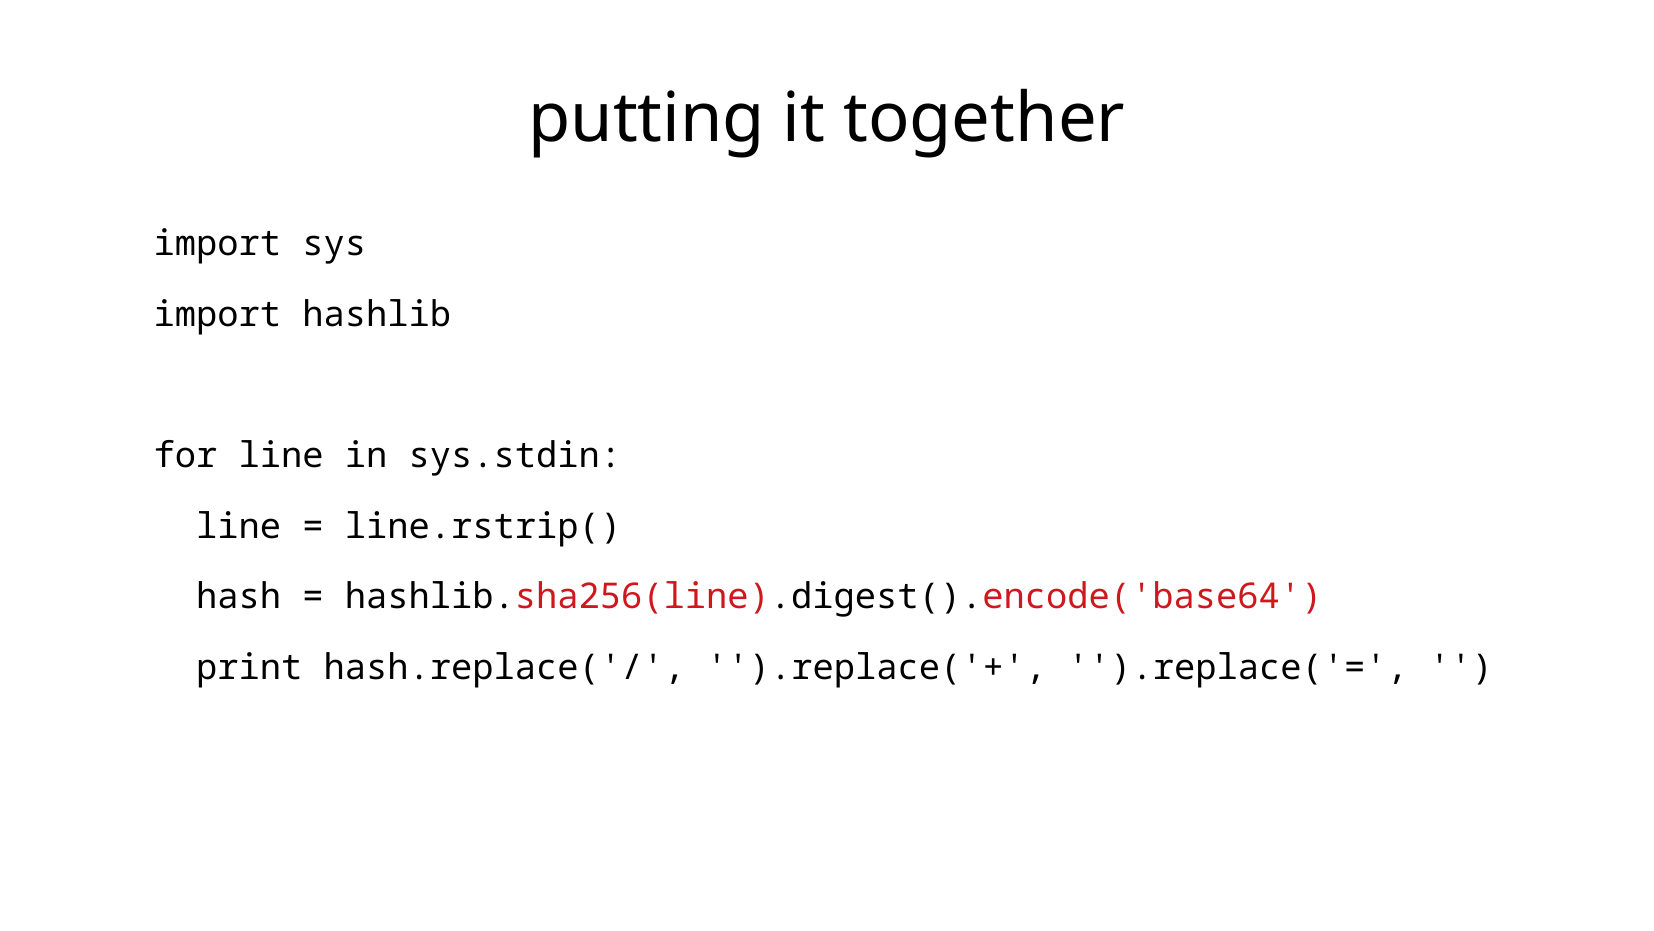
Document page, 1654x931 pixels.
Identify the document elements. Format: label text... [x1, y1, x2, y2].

list import sys import hashlib for line in sys.stdin: line = line.rstrip() hash = hashlib.sha256(line).digest().encode('base64') print hash.replace('/', '').replace('+', '').replace('=', '') [82, 217, 1571, 758]
title putting it together [82, 37, 1571, 193]
